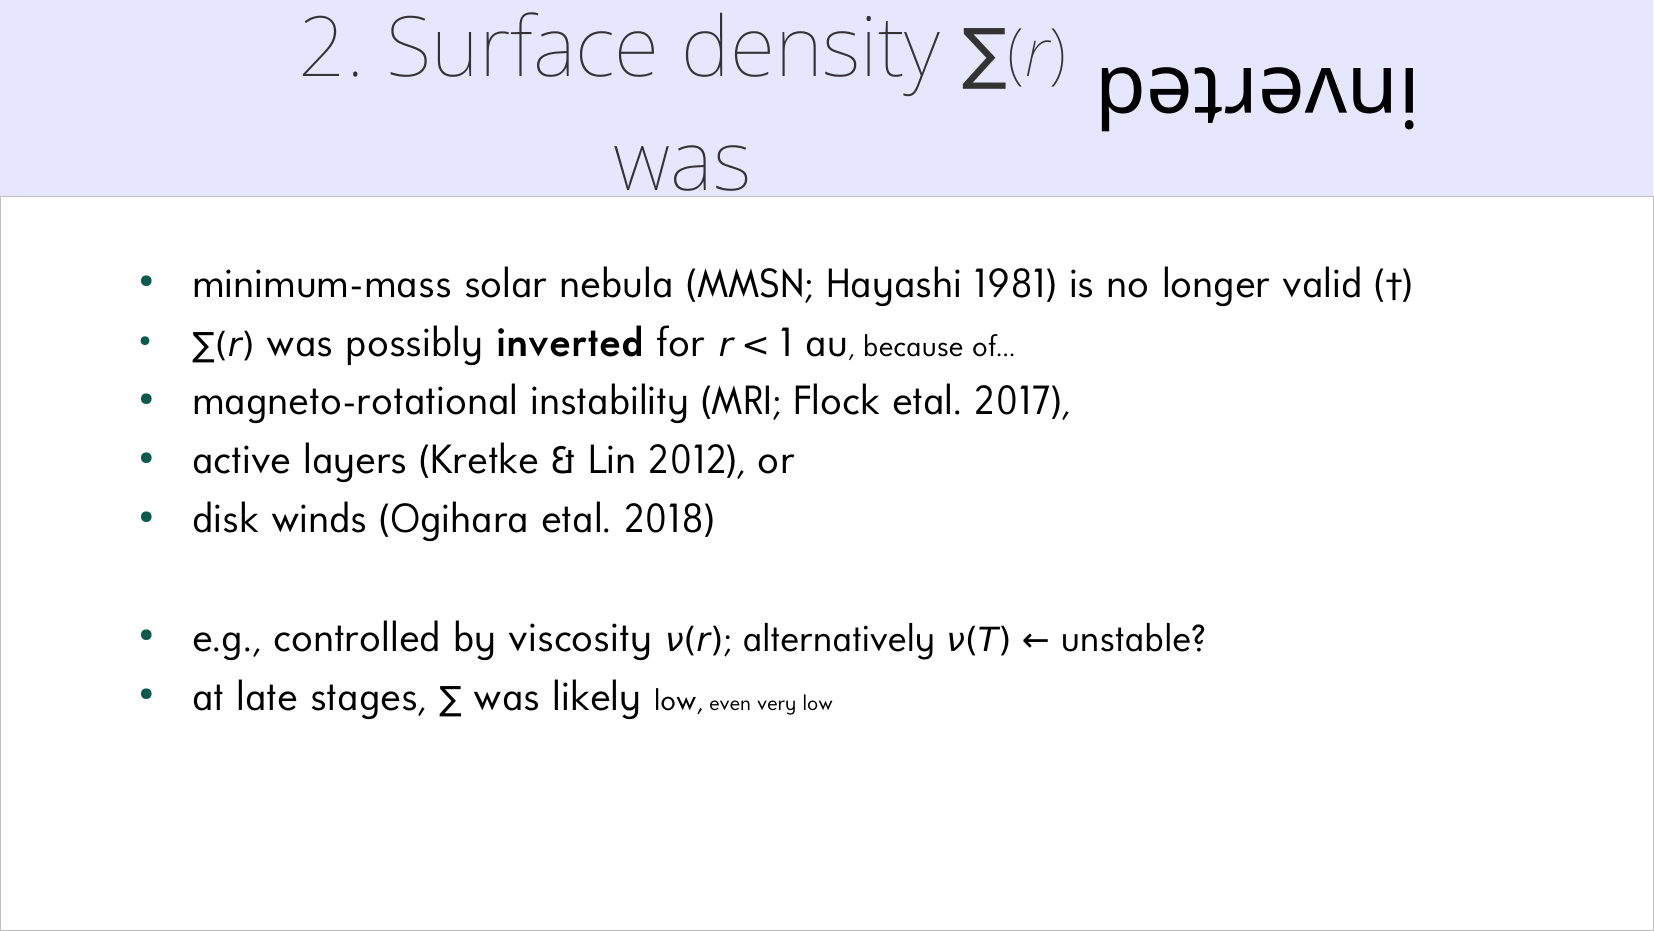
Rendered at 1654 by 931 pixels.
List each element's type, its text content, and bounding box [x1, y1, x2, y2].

title 2. Surface density ∑(r) was [242, 23, 1124, 179]
text_box inverted [1127, 66, 1435, 166]
list minimum-mass solar nebula (MMSN; Hayashi 1981) is no longer valid (†) ∑(r) was possibly inverted for r < 1 au, because of... magneto-rotational instability (MRI; Flock etal. 2017), active layers (Kretke & Lin 2012), or disk winds (Ogihara etal. 2018) e.g., controlled by viscosity ν(r); alternatively ν(T) ← unstable? at late stages, ∑ was likely low, even very low [121, 258, 1534, 798]
